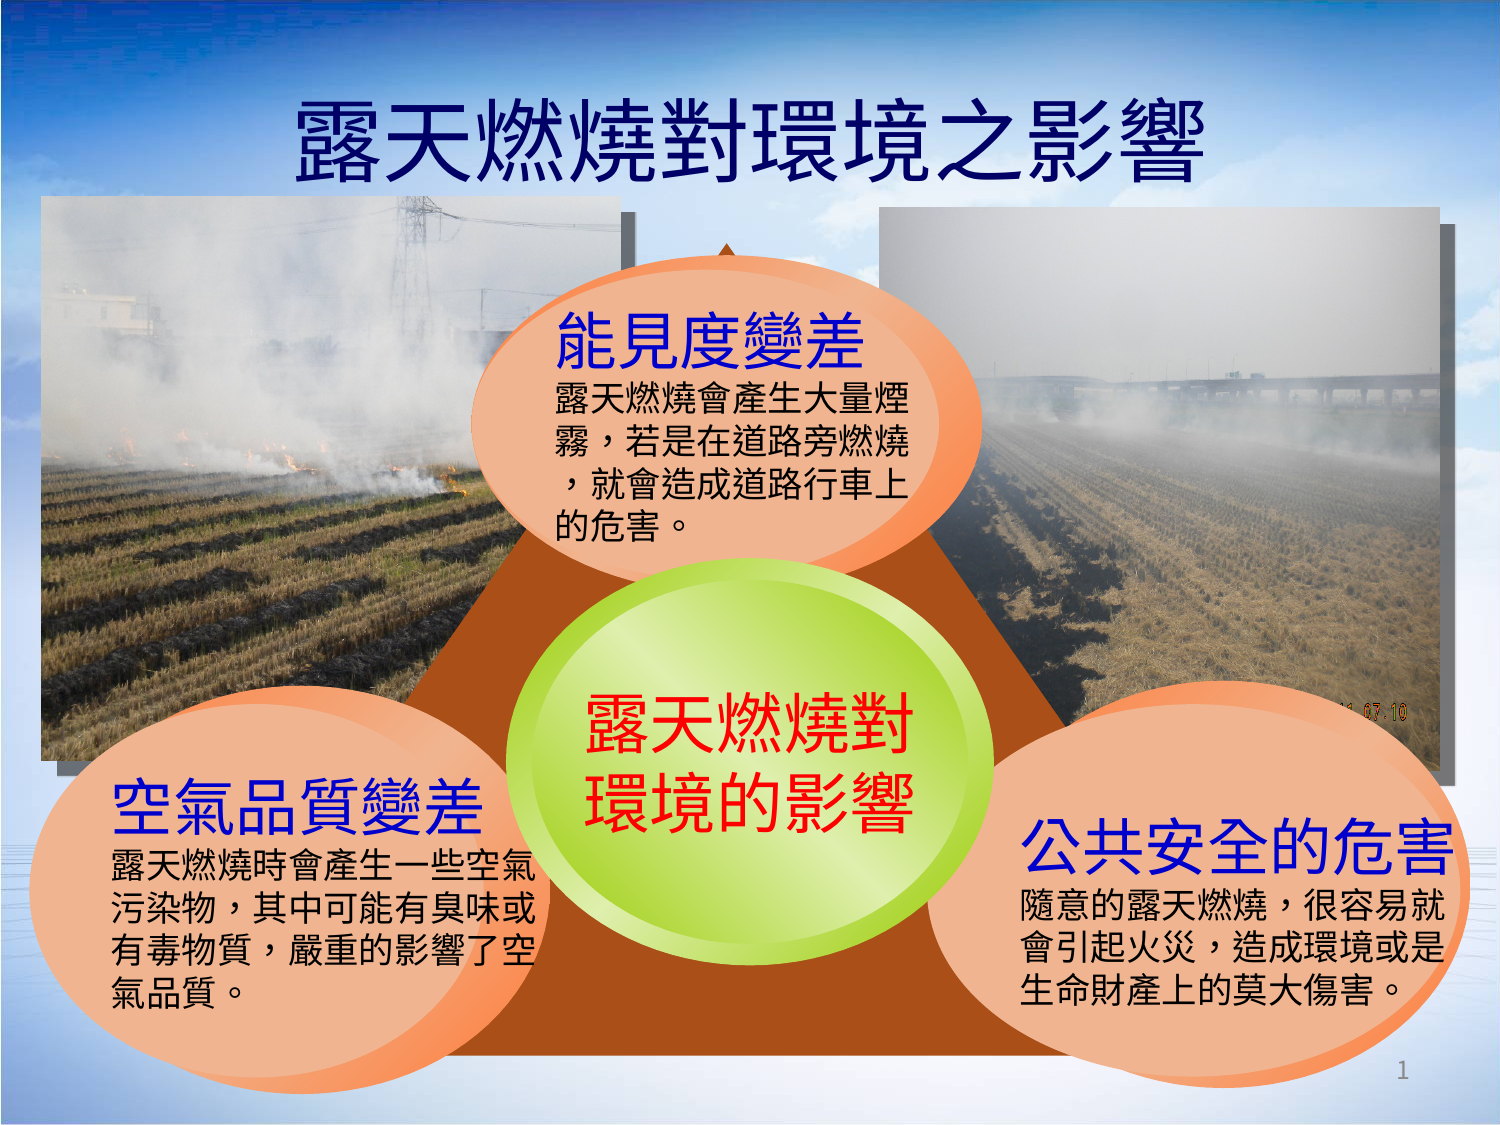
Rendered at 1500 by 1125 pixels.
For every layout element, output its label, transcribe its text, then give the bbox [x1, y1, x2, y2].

title 露天燃燒對環境之影響 [75, 45, 1426, 233]
text_box <編號> [1074, 1042, 1426, 1103]
picture [0, 0, 1500, 1125]
text_box 公共安全的危害 隨意的露天燃燒，很容易就 會引起火災，造成環境或是 生命財產上的莫大傷害。 [927, 704, 1461, 1077]
text_box 能見度變差 露天燃燒會產生大量煙 霧，若是在道路旁燃燒 ，就會造成道路行車上 的危害。 [471, 269, 940, 575]
text_box 露天燃燒對 環境的影響 [517, 674, 983, 850]
text_box [1069, 680, 1471, 1089]
text_box [165, 243, 1069, 1095]
text_box 空氣品質變差 露天燃燒時會產生一些空氣 污染物，其中可能有臭味或 有毒物質，嚴重的影響了空 氣品質。 [29, 704, 484, 1078]
